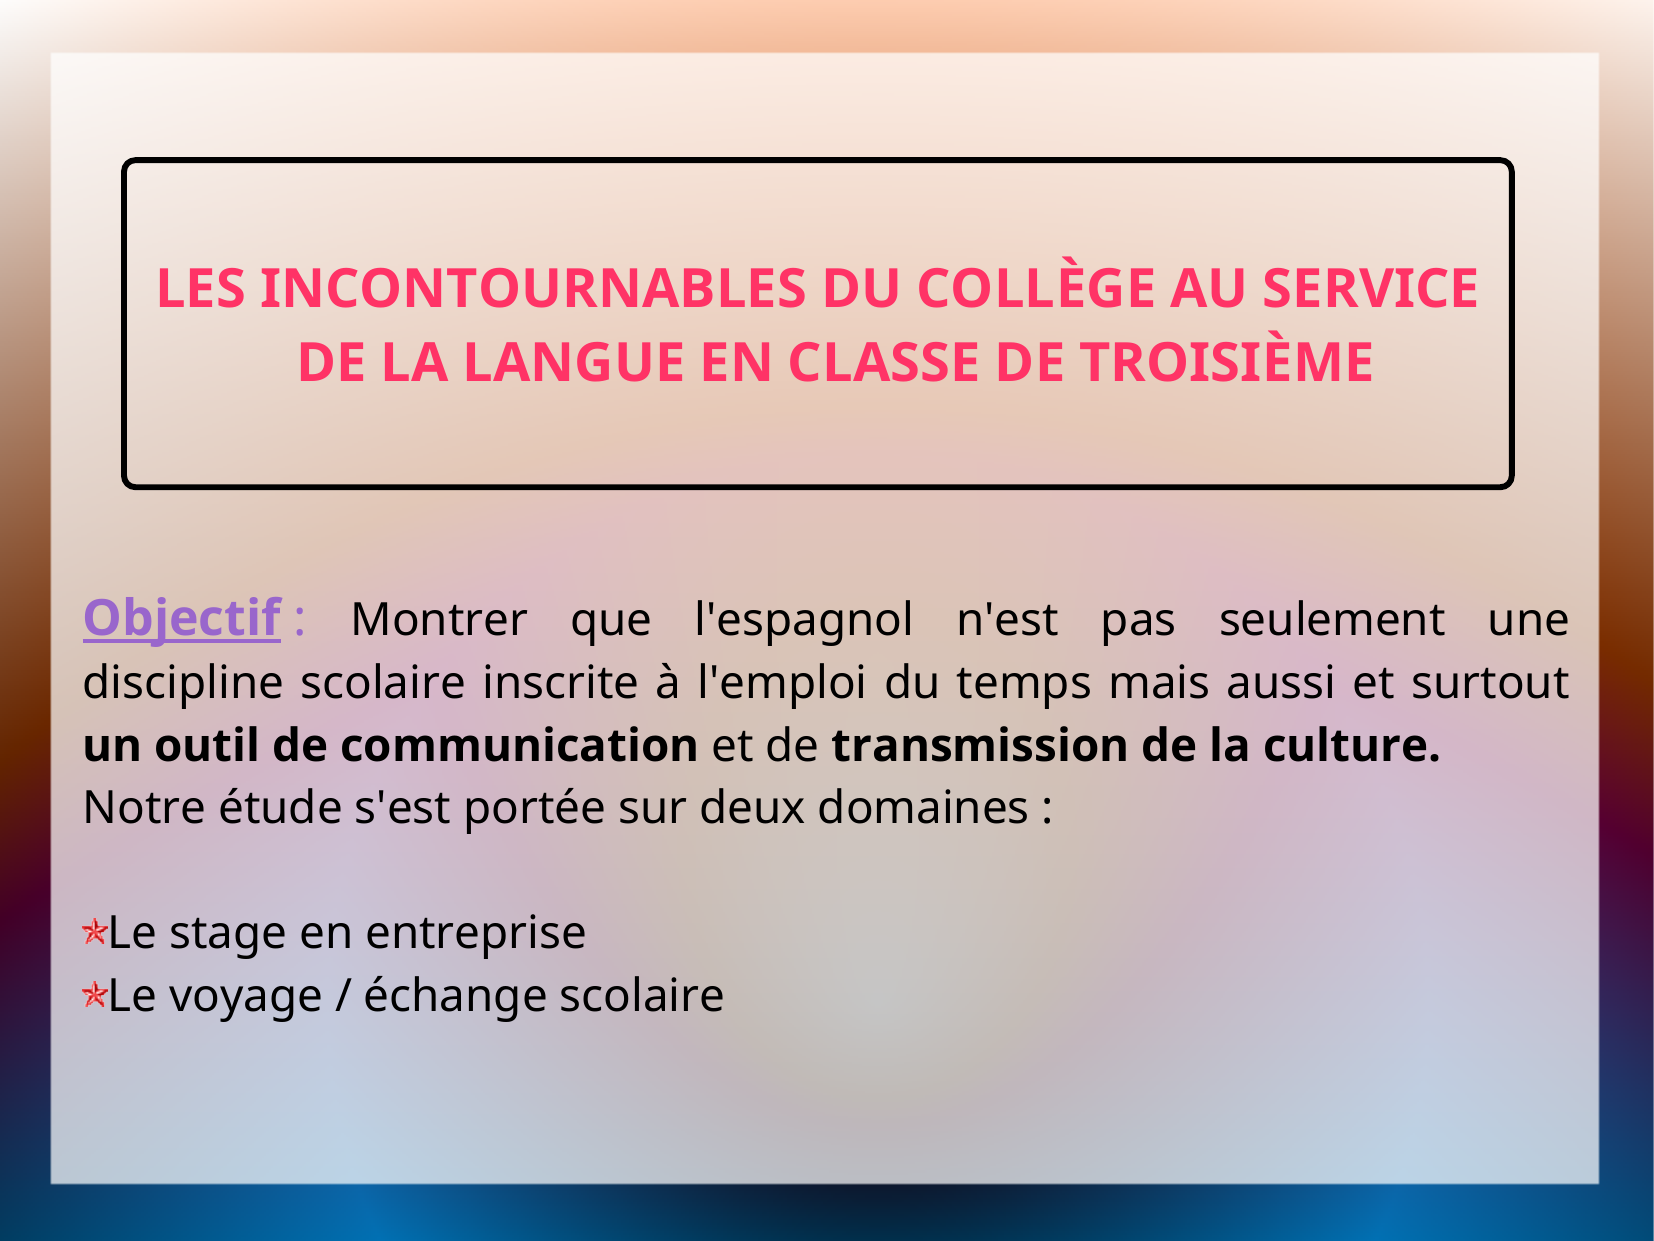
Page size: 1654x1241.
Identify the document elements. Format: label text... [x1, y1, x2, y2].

picture [0, 0, 1654, 1241]
title LES INCONTOURNABLES DU COLLÈGE AU SERVICE DE LA LANGUE EN CLASSE DE TROISIÈME [124, 160, 1512, 488]
subtitle Objectif : Montrer que l'espagnol n'est pas seulement une discipline scolaire inscrite à l'emploi du temps mais aussi et surtout un outil de communication et de transmission de la culture. Notre étude s'est portée sur deux domaines : Le stage en entreprise Le voyage / échange scolaire [82, 576, 1571, 1030]
